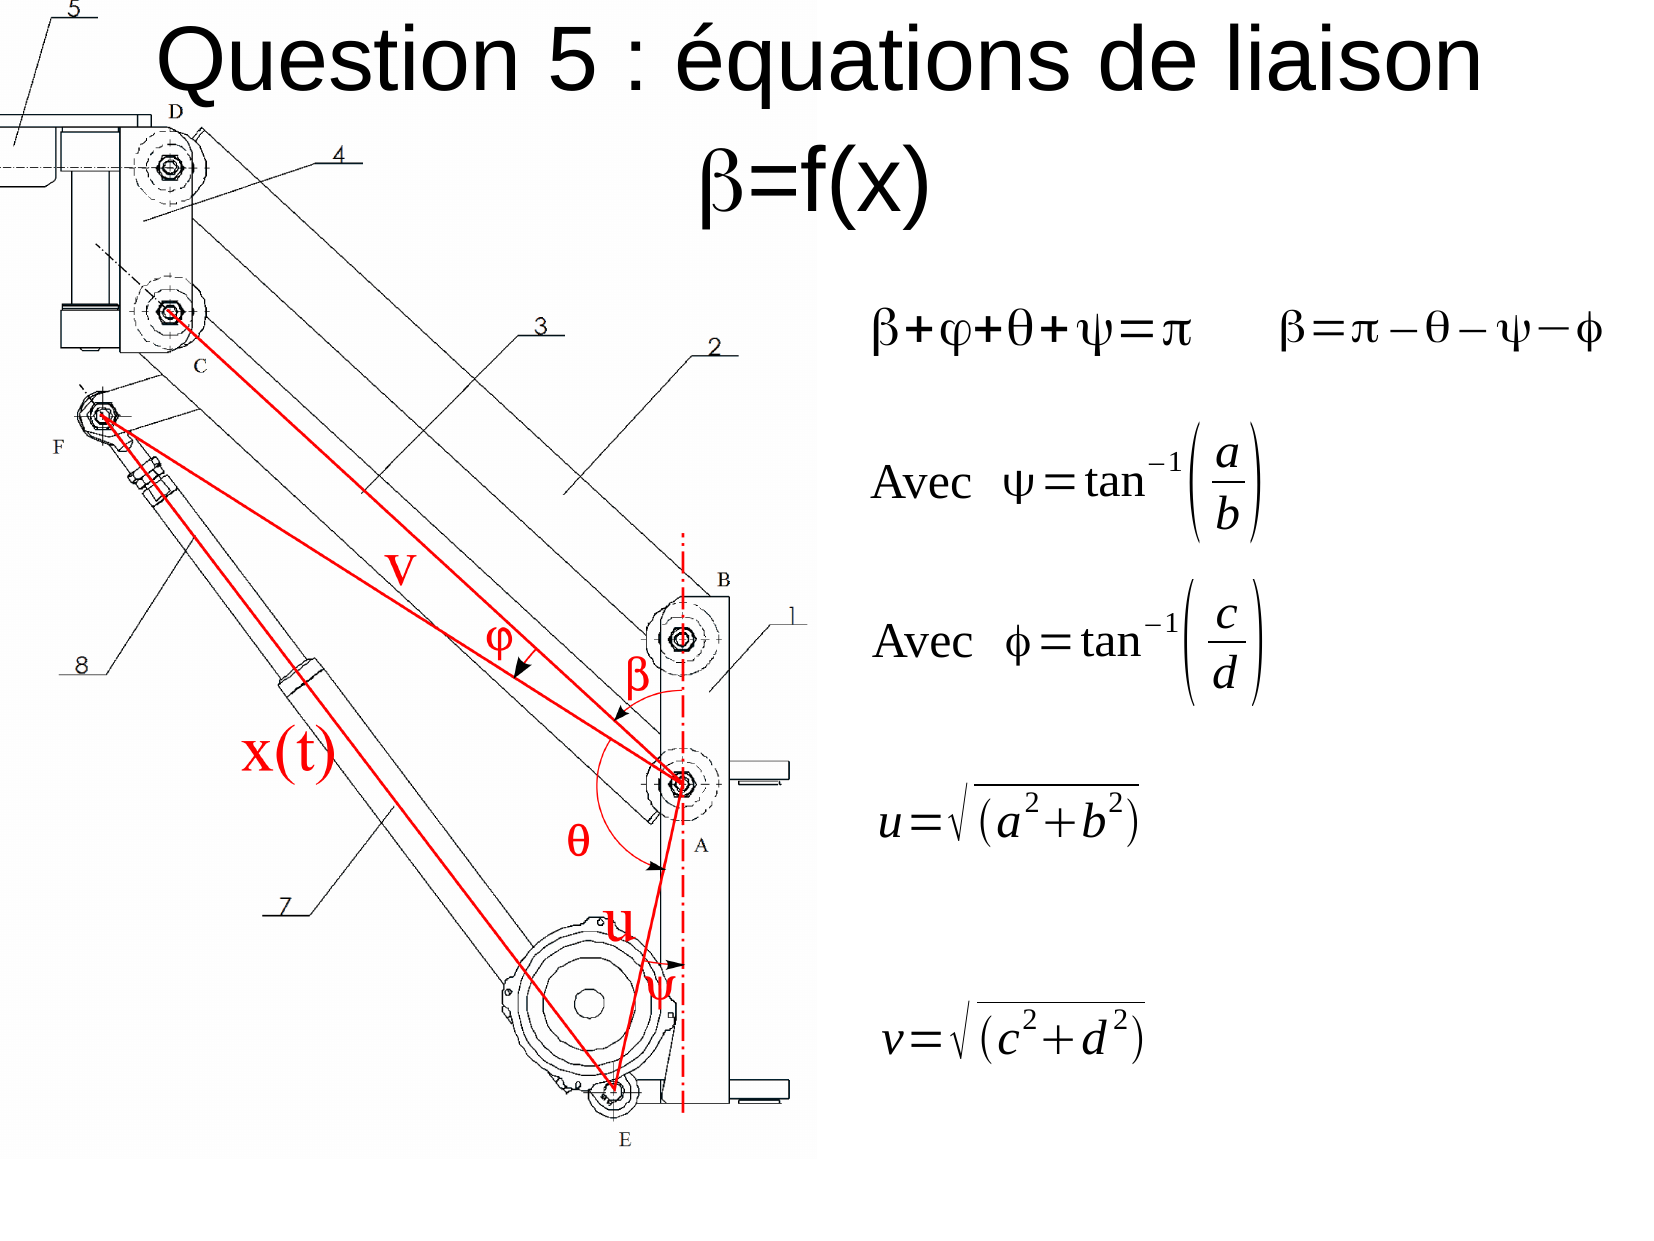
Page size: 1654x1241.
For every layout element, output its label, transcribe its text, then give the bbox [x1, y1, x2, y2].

text_box Avec [855, 446, 1014, 518]
text_box Avec [857, 605, 1016, 677]
chart [871, 781, 1148, 850]
chart [995, 419, 1277, 545]
title Question 5 : équations de liaison [76, 0, 1566, 119]
chart [1272, 299, 1616, 354]
chart [873, 998, 1153, 1068]
chart [863, 304, 1201, 359]
picture [0, 0, 817, 1160]
chart [998, 579, 1280, 706]
text_box b=f(x) [682, 121, 949, 268]
